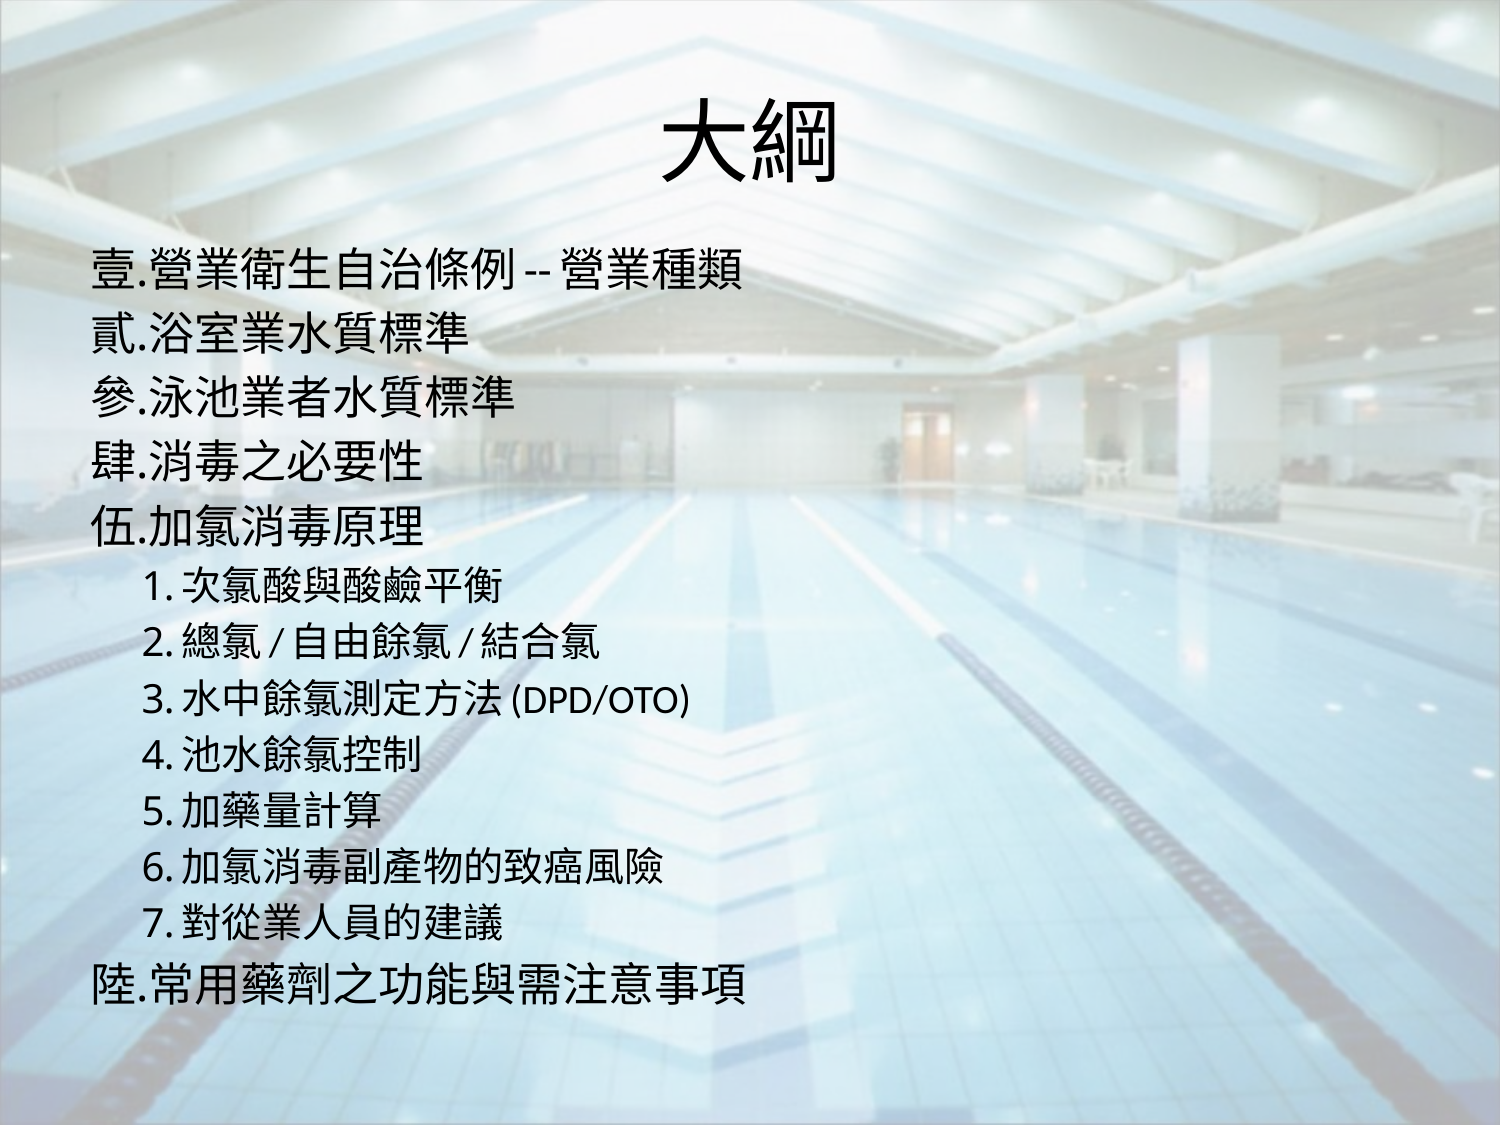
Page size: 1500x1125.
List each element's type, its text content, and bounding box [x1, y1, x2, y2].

title 大綱 [75, 45, 1425, 232]
list 營業衛生自治條例--營業種類 浴室業水質標準 泳池業者水質標準 消毒之必要性 加氯消毒原理 次氯酸與酸鹼平衡 總氯/自由餘氯/結合氯 水中餘氯測定方法(DPD/OTO) 池水餘氯控制 加藥量計算 加氯消毒副產物的致癌風險 對從業人員的建議 常用藥劑之功能與需注意事項 [75, 232, 1425, 1030]
